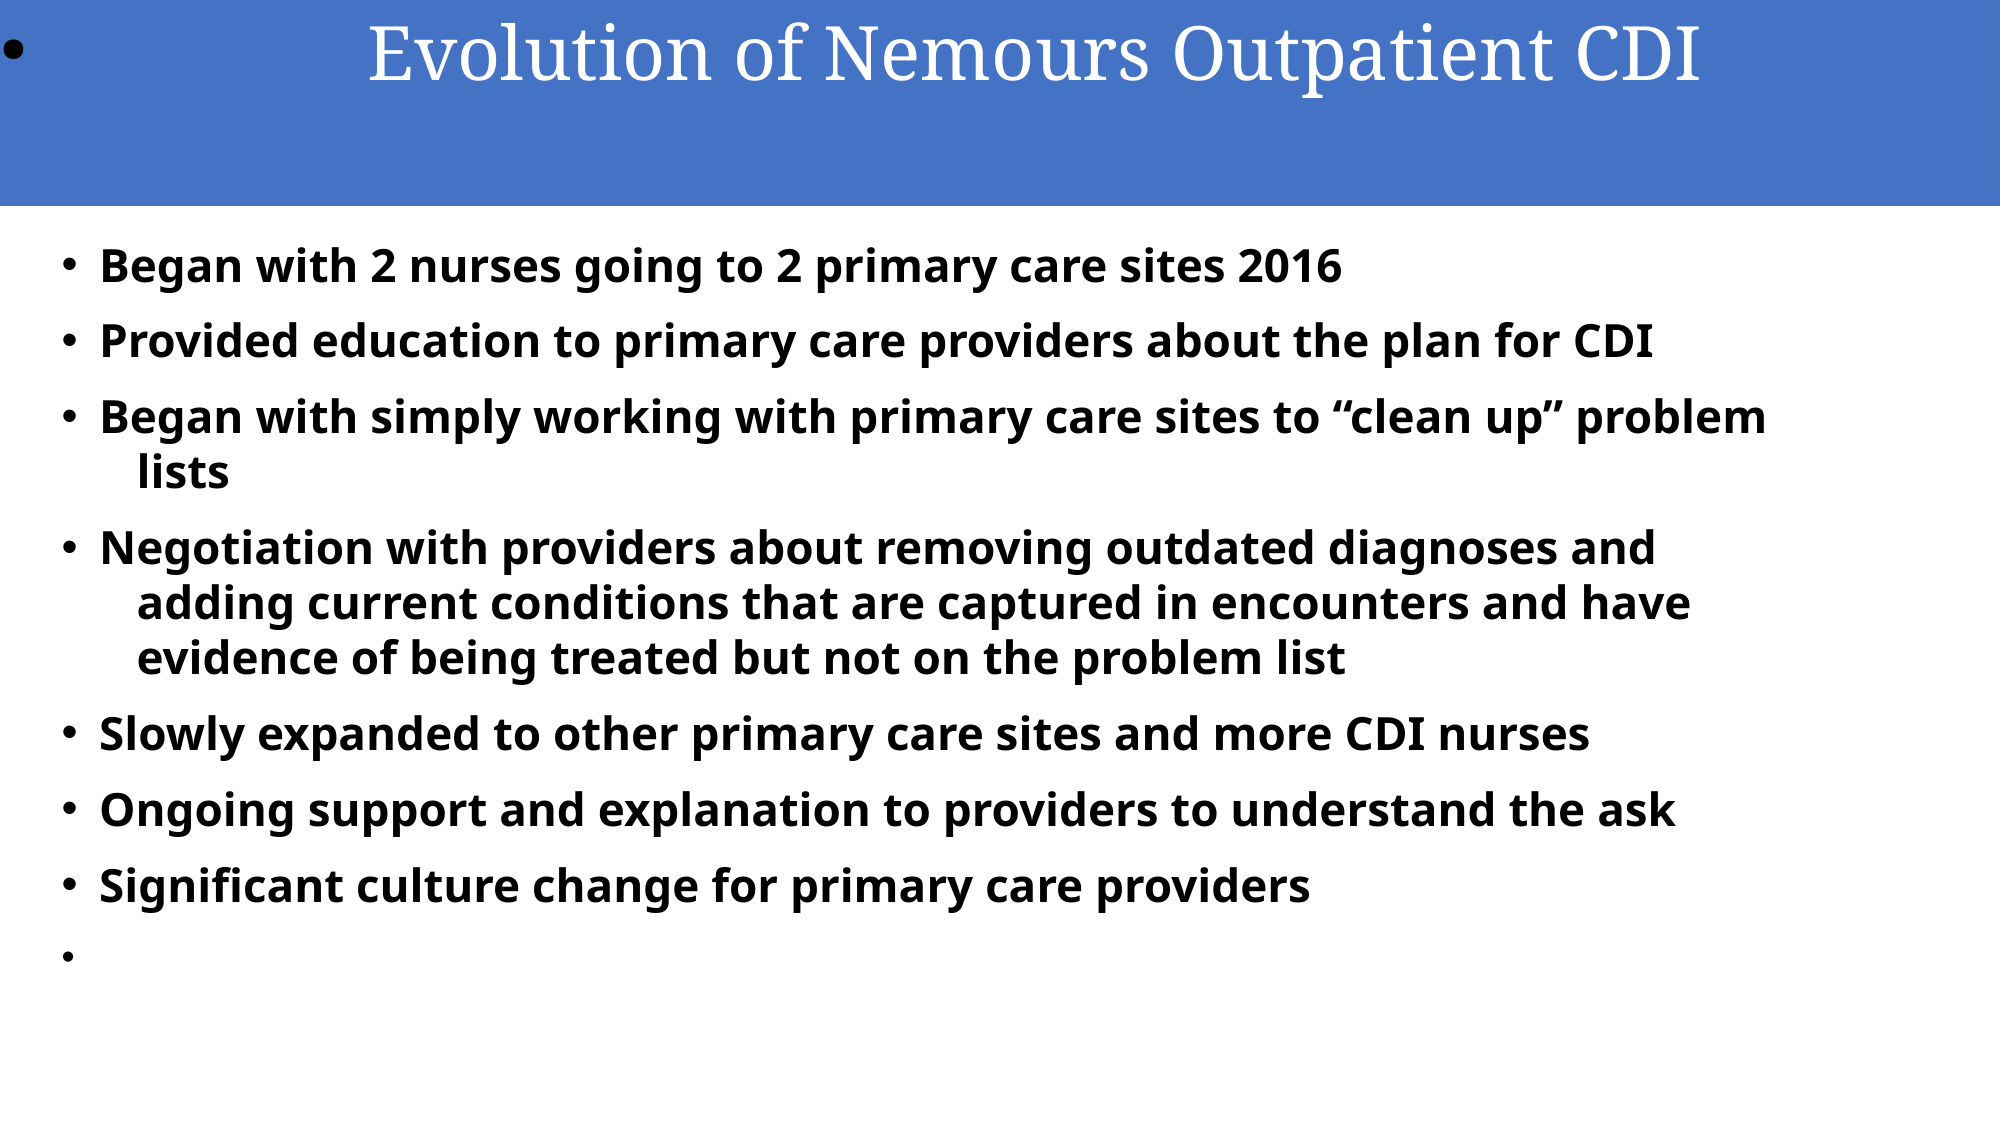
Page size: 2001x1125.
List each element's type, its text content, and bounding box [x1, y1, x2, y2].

table_header Evolution of Nemours Outpatient CDI [0, 0, 2000, 206]
text_box Began with 2 nurses going to 2 primary care sites 2016 Provided education to primary care providers about the plan for CDI Began with simply working with primary care sites to “clean up” problem lists Negotiation with providers about removing outdated diagnoses and adding current conditions that are captured in encounters and have evidence of being treated but not on the problem list Slowly expanded to other primary care sites and more CDI nurses Ongoing support and explanation to providers to understand the ask Significant culture change for primary care providers [46, 228, 1815, 932]
